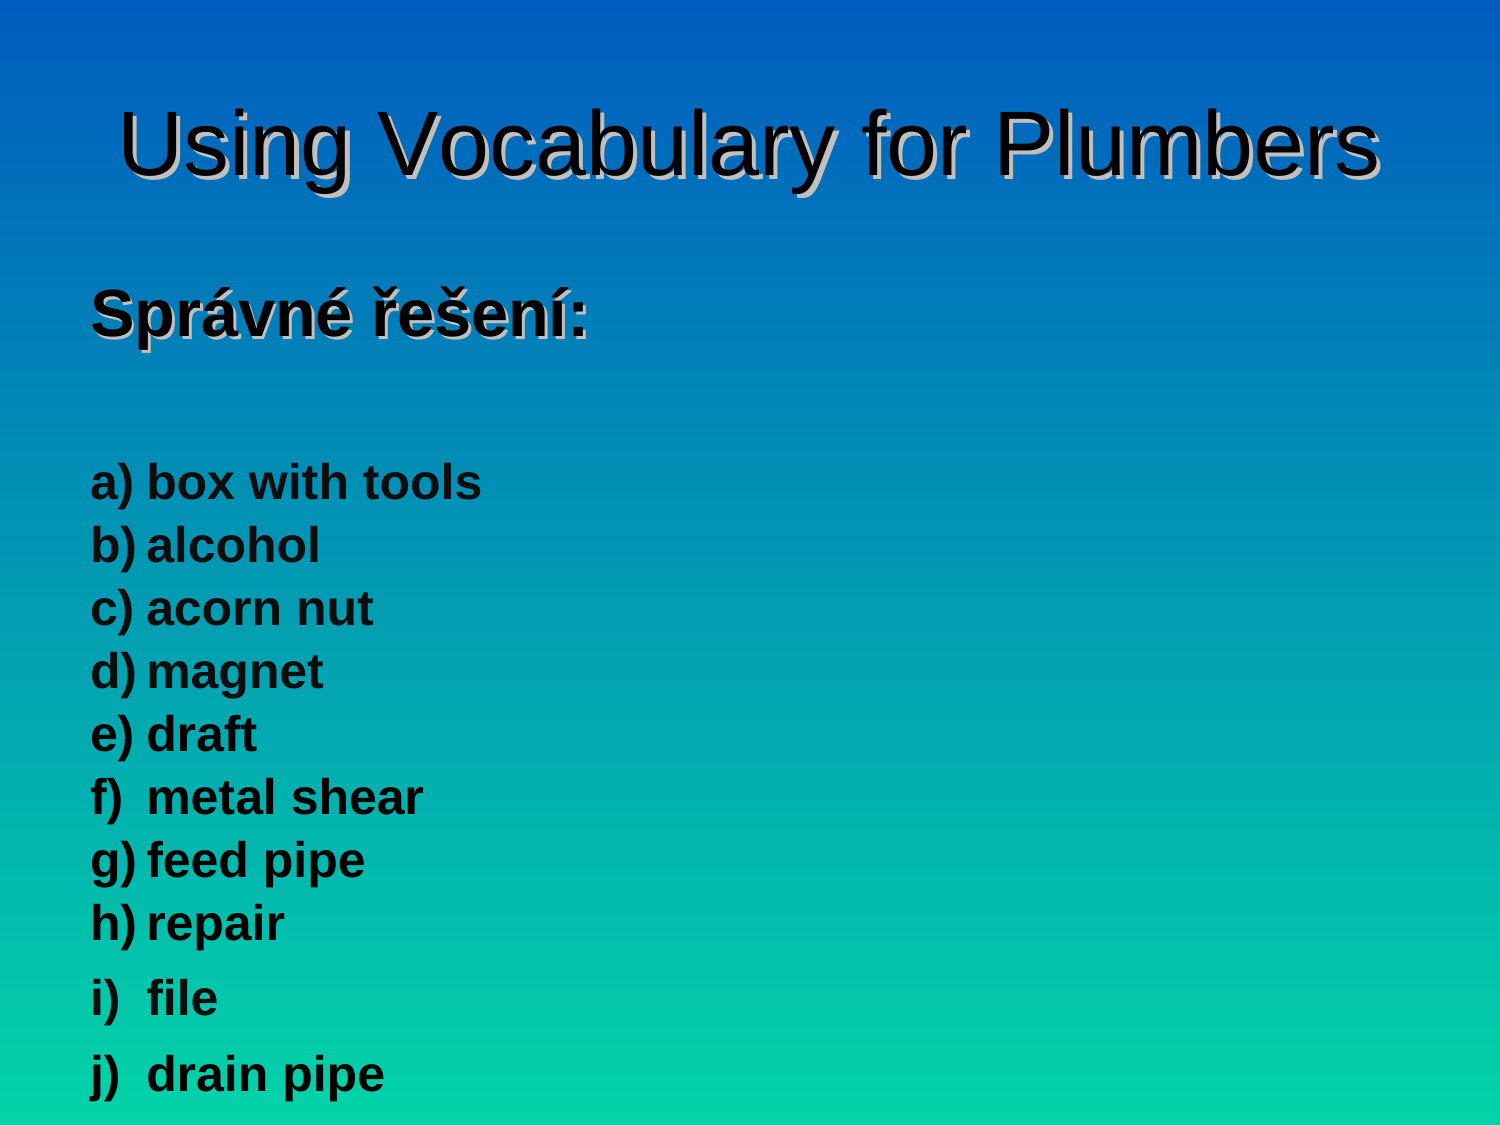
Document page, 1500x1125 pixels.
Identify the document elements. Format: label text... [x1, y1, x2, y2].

list Správné řešení: box with tools alcohol acorn nut magnet draft metal shear feed pipe repair file drain pipe [75, 262, 1426, 1125]
title Using Vocabulary for Plumbers [75, 45, 1426, 233]
